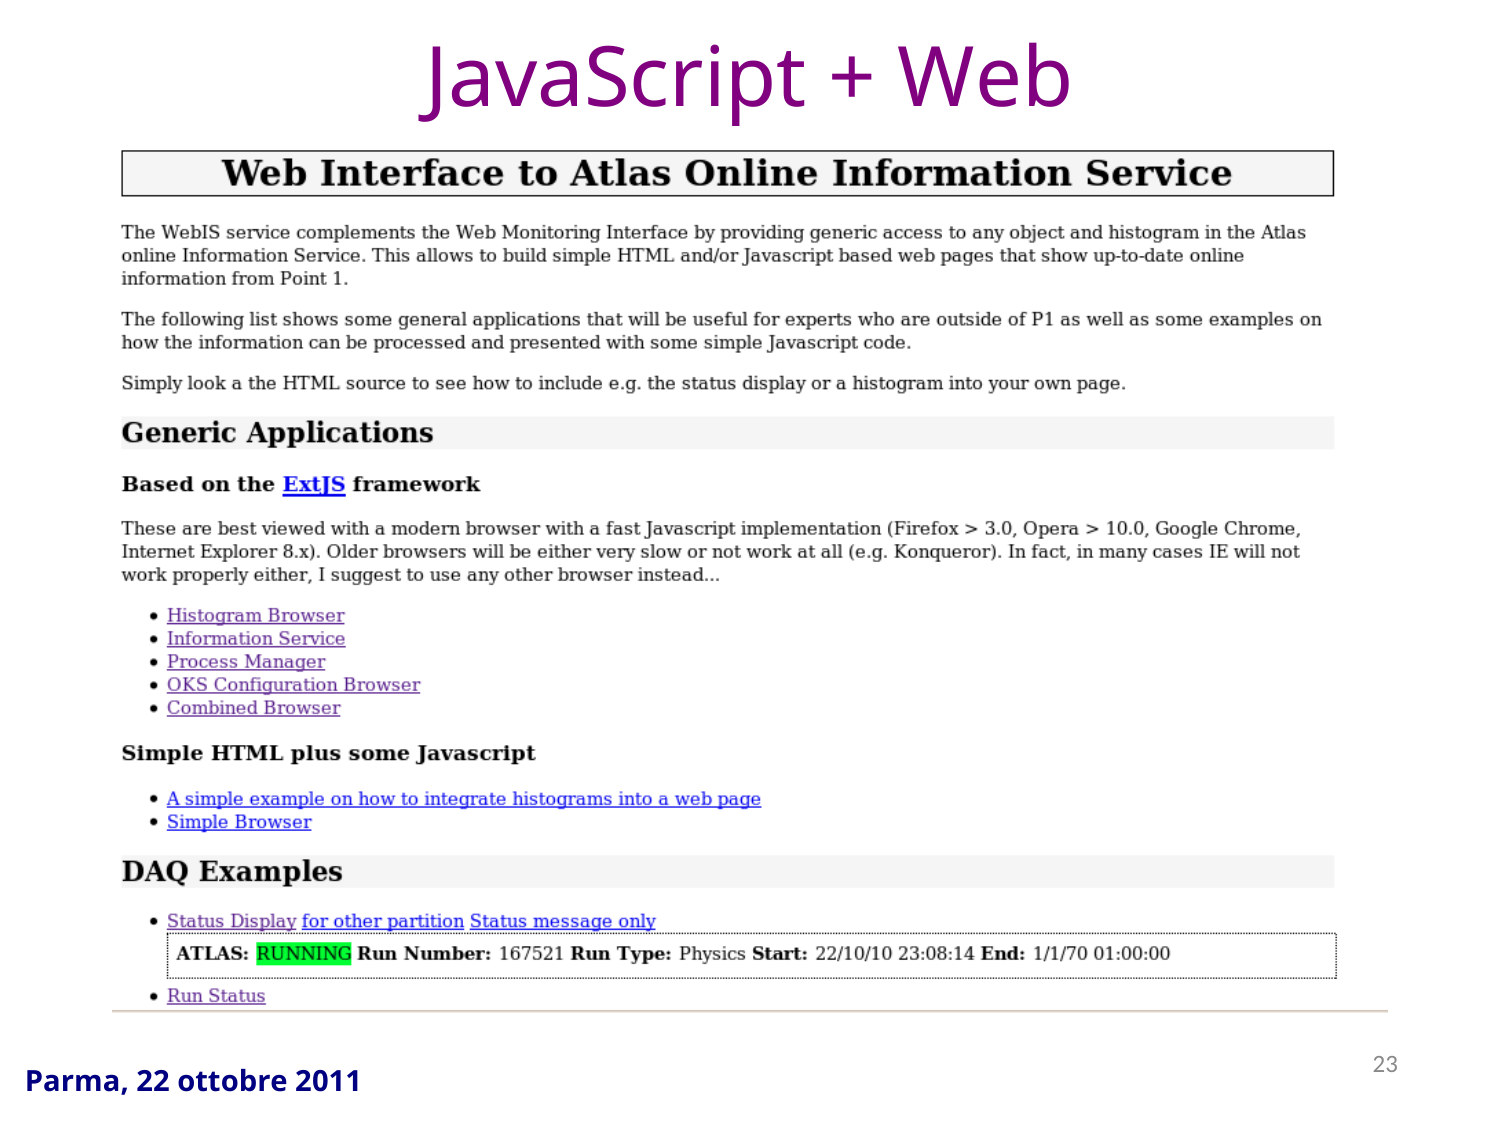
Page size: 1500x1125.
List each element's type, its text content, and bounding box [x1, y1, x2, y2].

picture [112, 145, 1388, 1013]
text_box JavaScript + Web [41, 0, 1459, 132]
